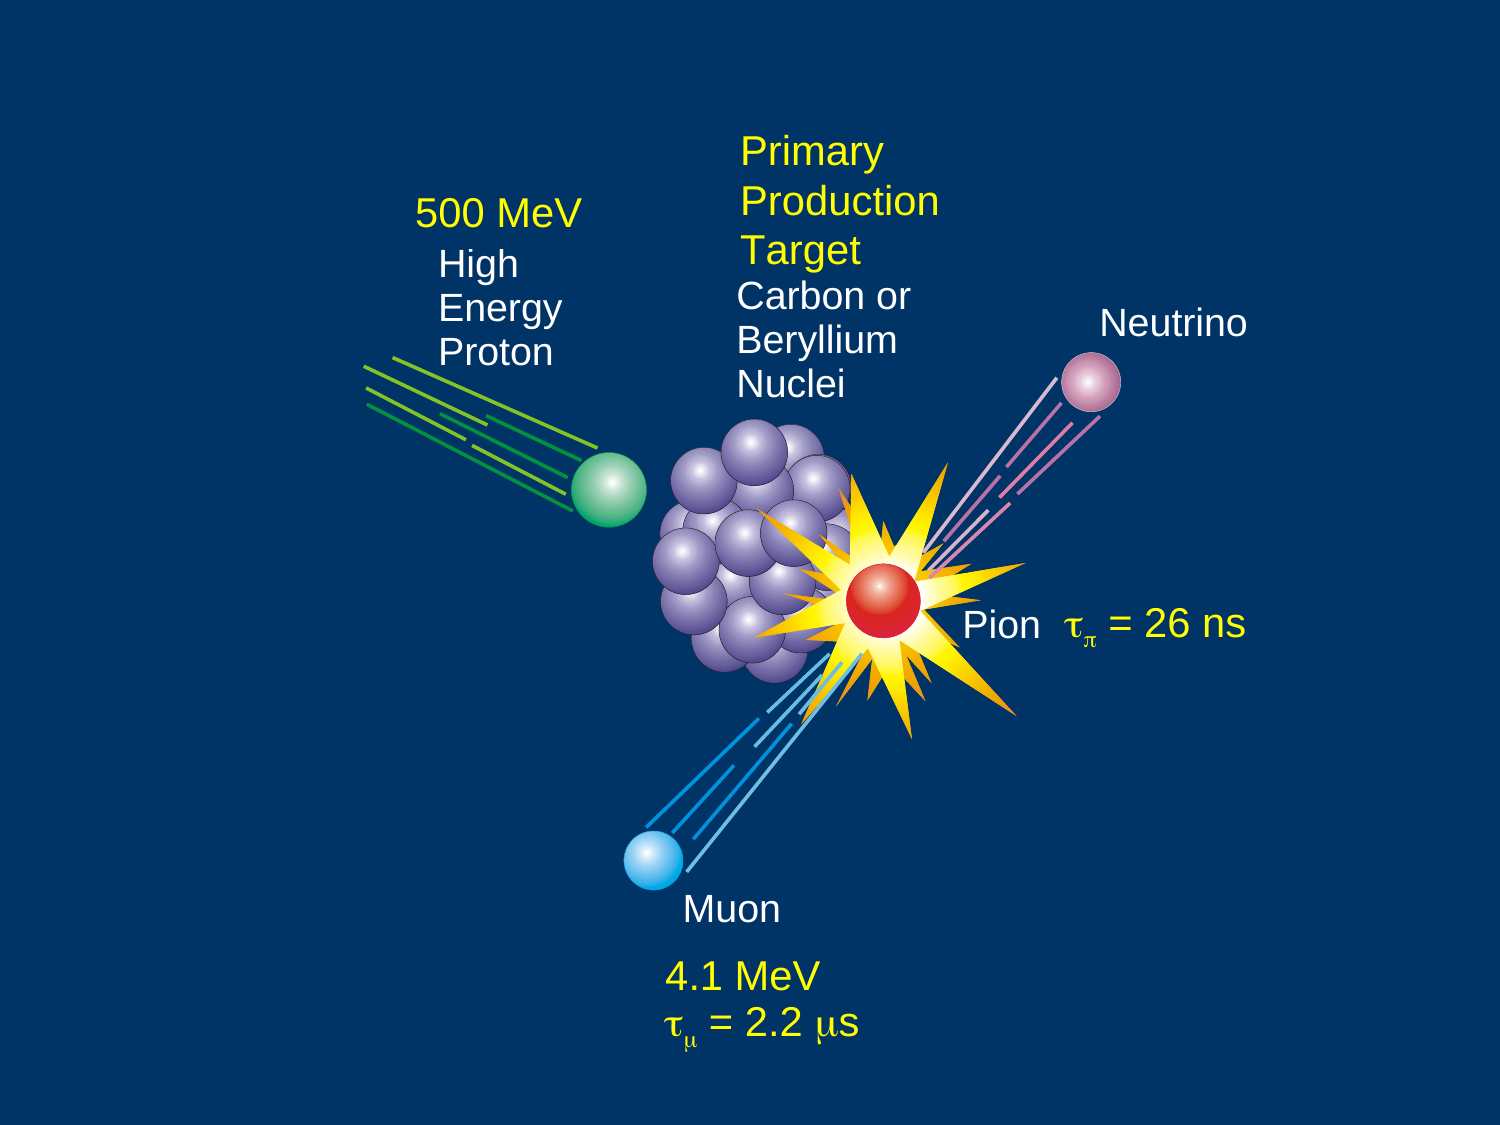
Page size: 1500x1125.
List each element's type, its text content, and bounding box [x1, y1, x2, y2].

text_box  = 26 ns [1050, 591, 1263, 657]
text_box Primary Production Target [725, 116, 955, 282]
text_box 500 MeV [400, 179, 598, 245]
picture [363, 249, 1247, 924]
text_box 4.1 MeV  = 2.2 s [650, 941, 876, 1057]
